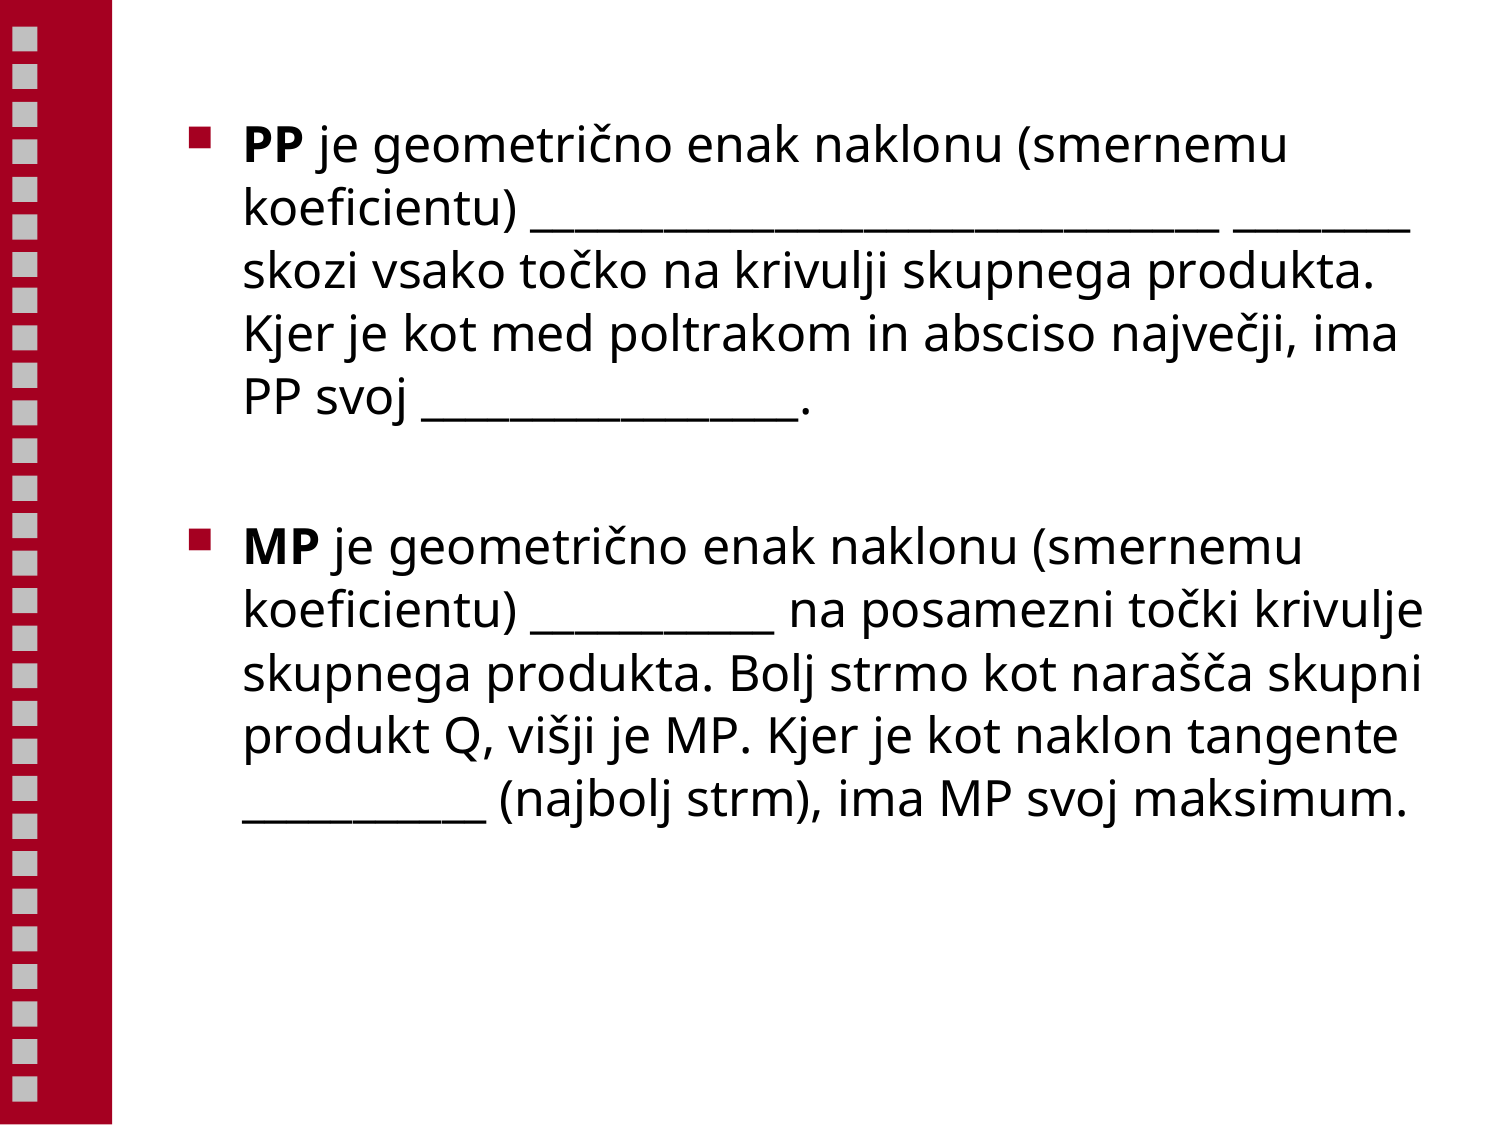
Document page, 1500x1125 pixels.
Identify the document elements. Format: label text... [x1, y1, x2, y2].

text_box PP je geometrično enak naklonu (smernemu koeficientu) _______________________________ ________ skozi vsako točko na krivulji skupnega produkta. Kjer je kot med poltrakom in absciso največji, ima PP svoj _________________. MP je geometrično enak naklonu (smernemu koeficientu) ___________ na posamezni točki krivulje skupnega produkta. Bolj strmo kot narašča skupni produkt Q, višji je MP. Kjer je kot naklon tangente ___________ (najbolj strm), ima MP svoj maksimum. [171, 101, 1447, 1013]
